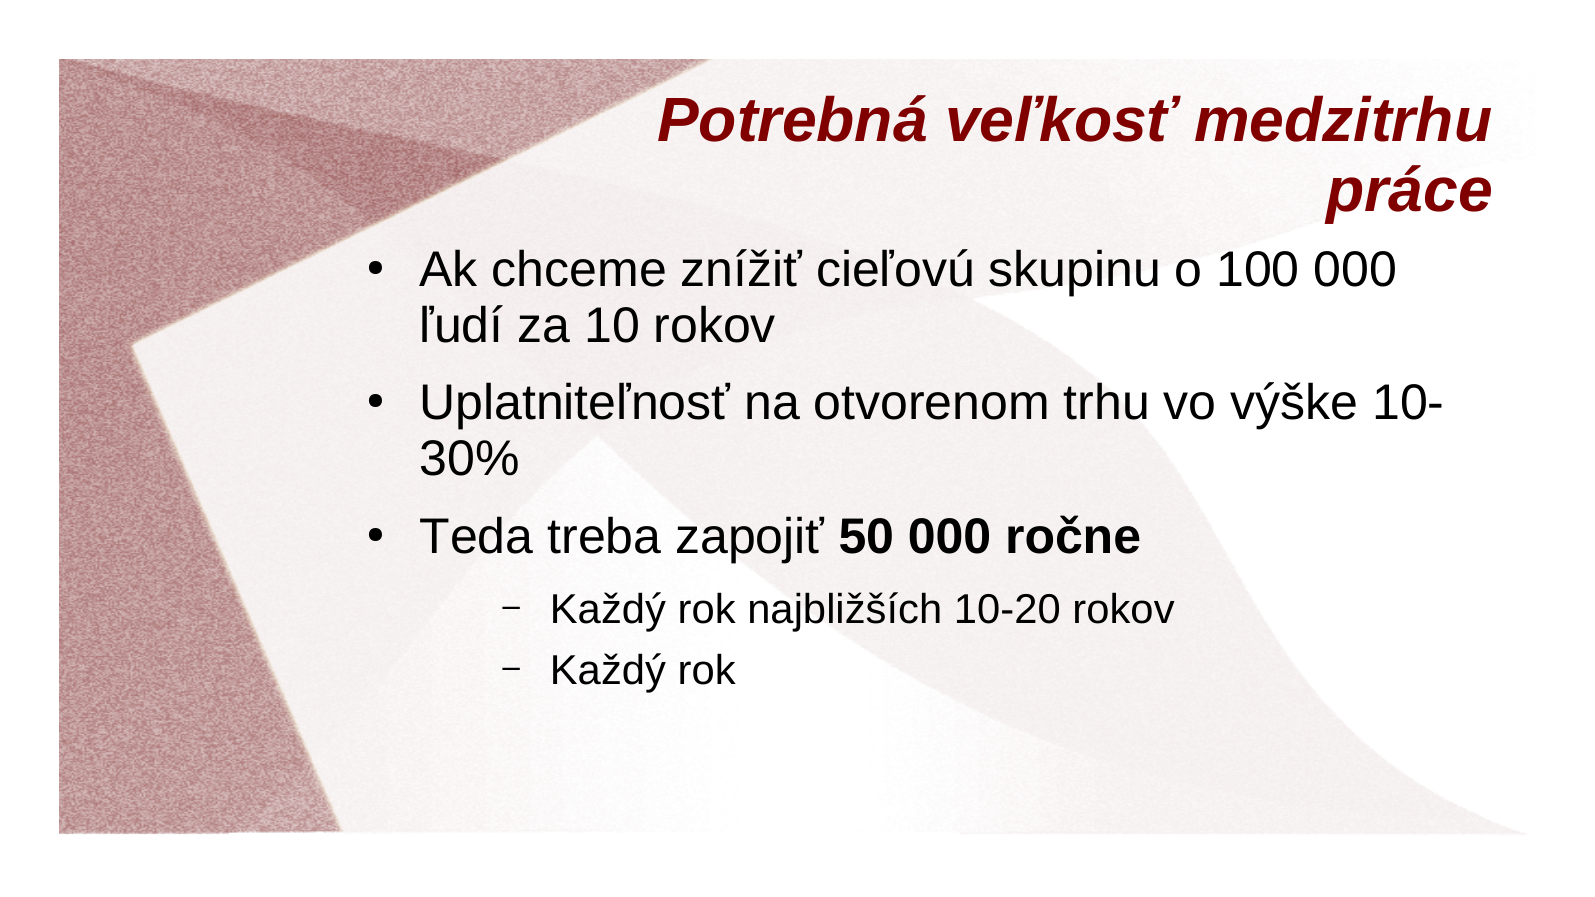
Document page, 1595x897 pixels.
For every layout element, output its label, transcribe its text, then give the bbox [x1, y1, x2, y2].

title Potrebná veľkosť medzitrhu práce [591, 85, 1494, 225]
picture [59, 59, 1536, 838]
list Ak chceme znížiť cieľovú skupinu o 100 000 ľudí za 10 rokov Uplatniteľnosť na otvorenom trhu vo výške 10-30% Teda treba zapojiť 50 000 ročne Každý rok najbližších 10-20 rokov Každý rok [349, 241, 1488, 694]
